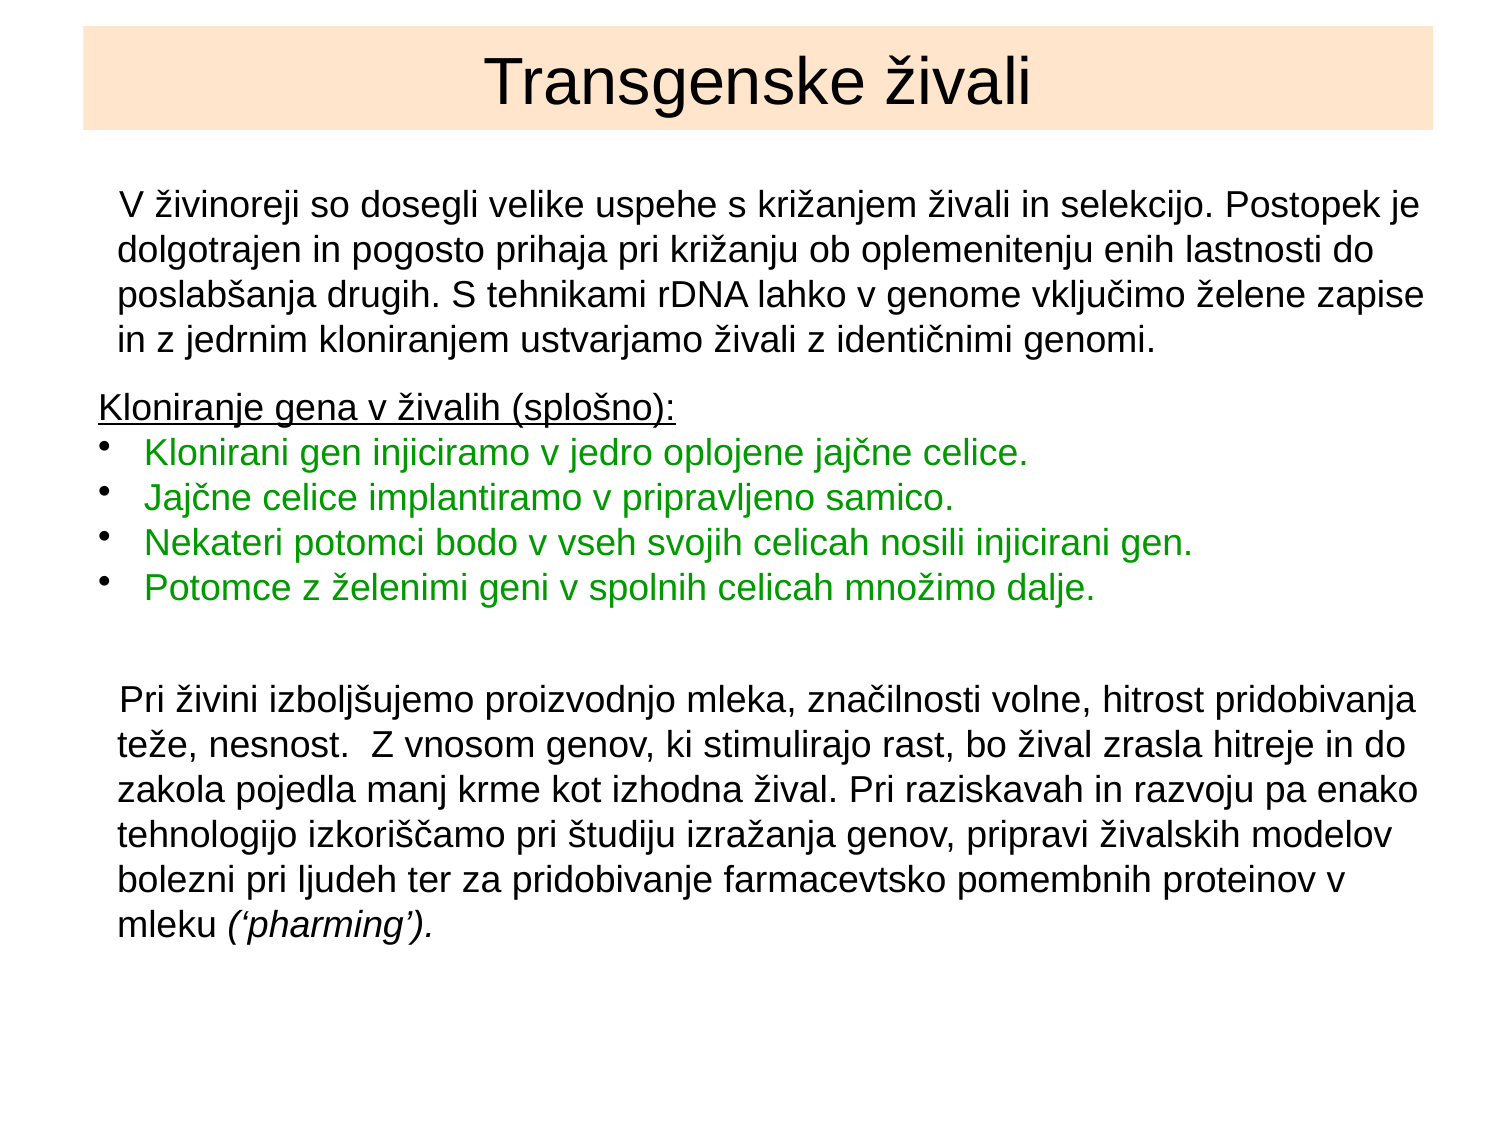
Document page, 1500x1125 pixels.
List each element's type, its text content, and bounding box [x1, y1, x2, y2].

list [50, 380, 1434, 1125]
text_box Transgenske živali [83, 26, 1434, 130]
text_box V živinoreji so dosegli velike uspehe s križanjem živali in selekcijo. Postopek je dolgotrajen in pogosto prihaja pri križanju ob oplemenitenju enih lastnosti do poslabšanja drugih. S tehnikami rDNA lahko v genome vključimo želene zapise in z jedrnim kloniranjem ustvarjamo živali z identičnimi genomi. Kloniranje gena v živalih (splošno): Klonirani gen injiciramo v jedro oplojene jajčne celice. Jajčne celice implantiramo v pripravljeno samico. Nekateri potomci bodo v vseh svojih celicah nosili injicirani gen. Potomce z želenimi geni v spolnih celicah množimo dalje. Pri živini izboljšujemo proizvodnjo mleka, značilnosti volne, hitrost pridobivanja teže, nesnost. Z vnosom genov, ki stimulirajo rast, bo žival zrasla hitreje in do zakola pojedla manj krme kot izhodna žival. Pri raziskavah in razvoju pa enako tehnologijo izkoriščamo pri študiju izražanja genov, pripravi živalskih modelov bolezni pri ljudeh ter za pridobivanje farmacevtsko pomembnih proteinov v mleku (‘pharming’). [83, 173, 1450, 998]
